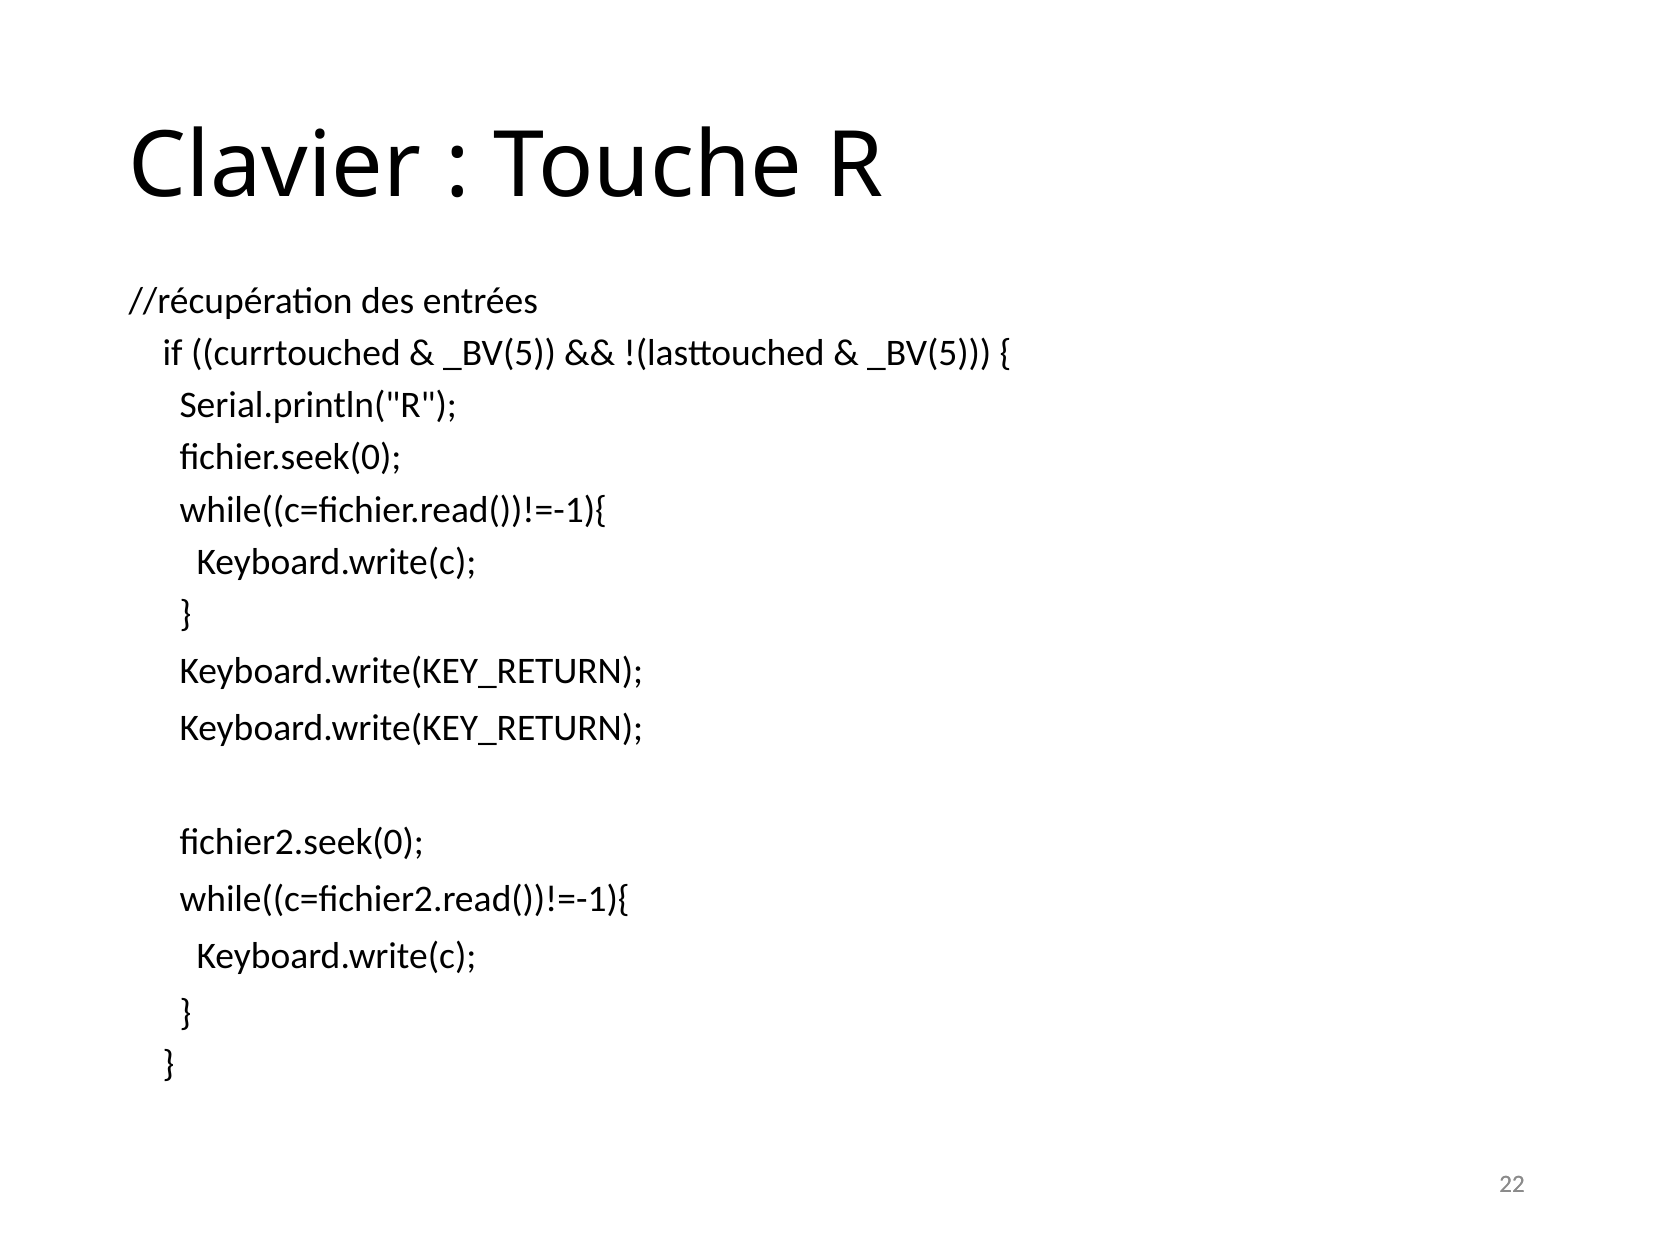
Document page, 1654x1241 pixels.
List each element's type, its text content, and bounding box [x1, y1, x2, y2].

title Clavier : Touche R [113, 66, 1540, 269]
list //récupération des entrées if ((currtouched & _BV(5)) && !(lasttouched & _BV(5))) { Serial.println("R"); fichier.seek(0); while((c=fichier.read())!=-1){ Keyboard.write(c); } Keyboard.write(KEY_RETURN); Keyboard.write(KEY_RETURN); fichier2.seek(0); while((c=fichier2.read())!=-1){ Keyboard.write(c); } } [113, 273, 1453, 1226]
slide_number <numéro> [1167, 1149, 1540, 1216]
